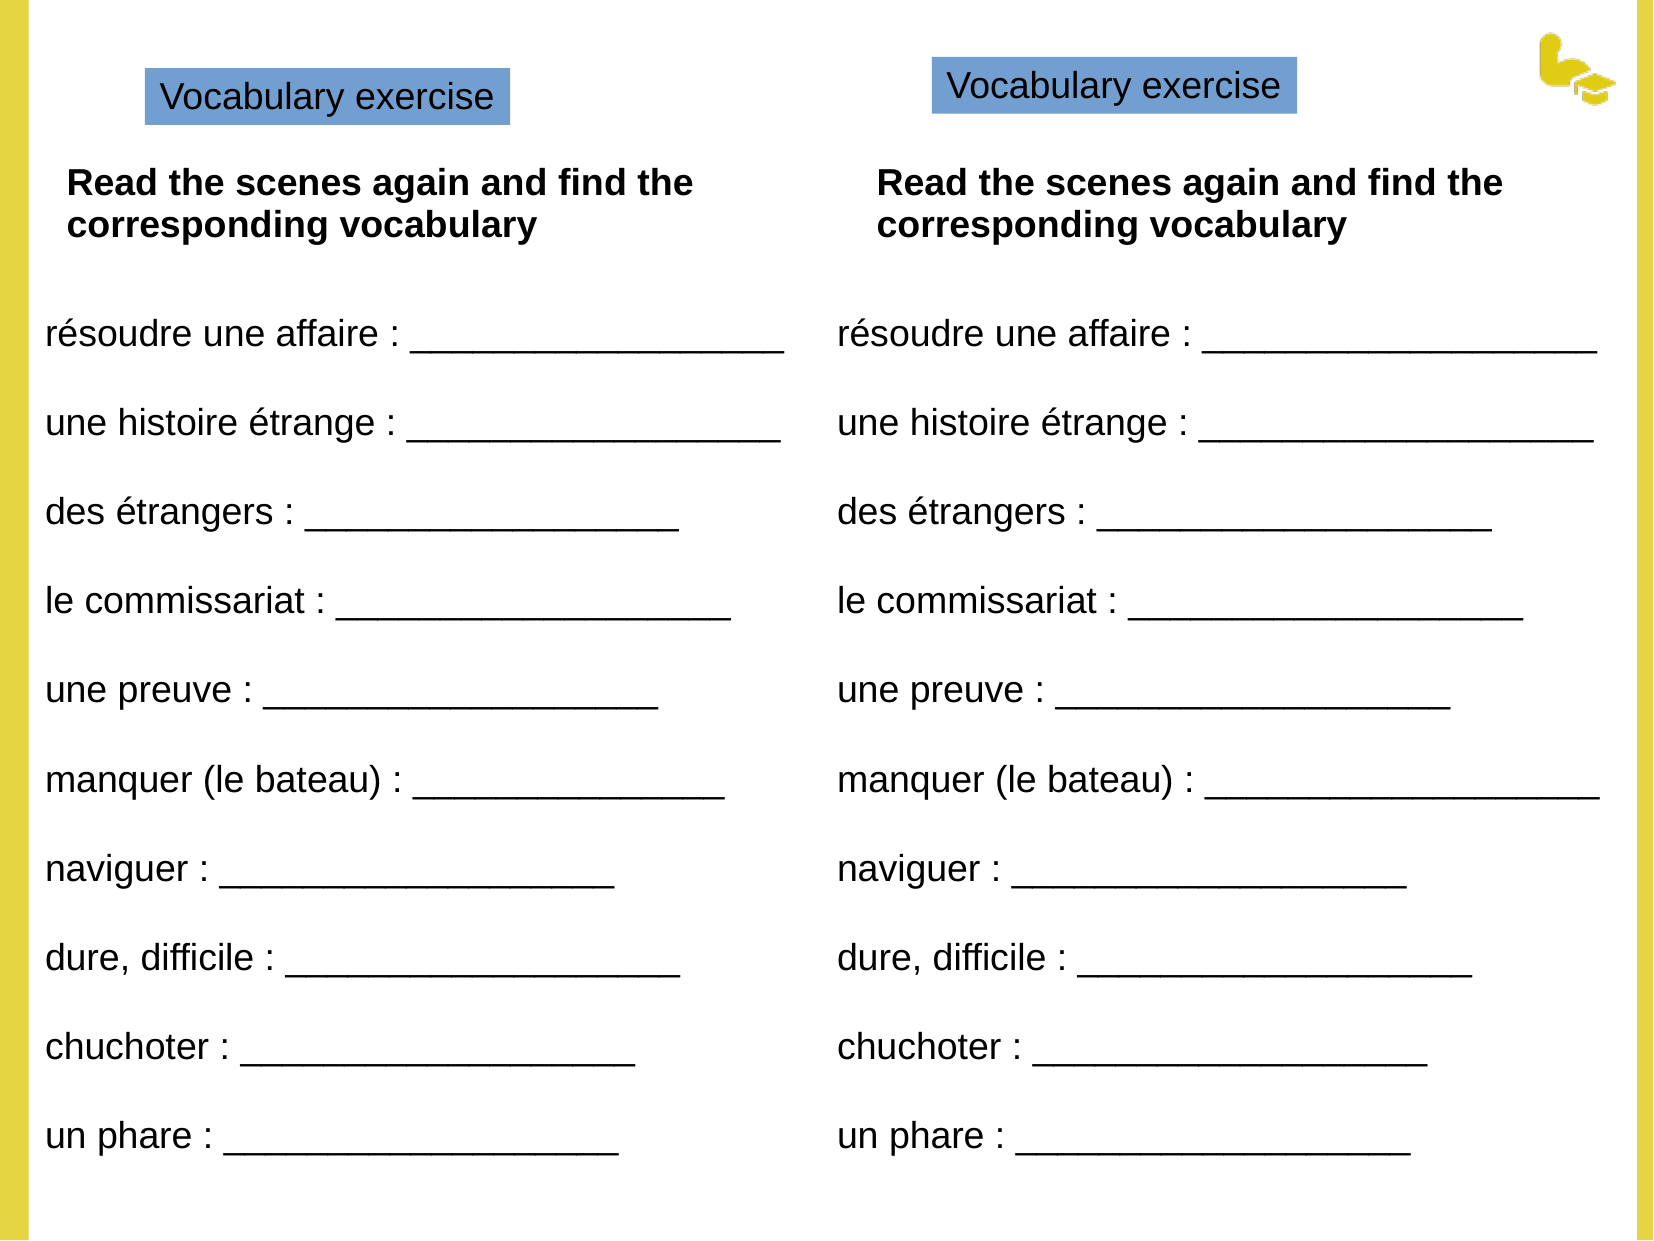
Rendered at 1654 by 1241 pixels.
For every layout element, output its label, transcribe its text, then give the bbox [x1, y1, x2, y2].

text_box Vocabulary exercise [931, 56, 1298, 114]
text_box Vocabulary exercise [144, 68, 511, 125]
text_box résoudre une affaire : ___________________ une histoire étrange : ___________________ des étrangers : ___________________ le commissariat : ___________________ une preuve : ___________________ manquer (le bateau) : ___________________ naviguer : ___________________ dure, difficile : ___________________ chuchoter : ___________________ un phare : ___________________ [822, 304, 1618, 1165]
text_box Read the scenes again and find the corresponding vocabulary [861, 154, 1547, 254]
text_box résoudre une affaire : __________________ une histoire étrange : __________________ des étrangers : __________________ le commissariat : ___________________ une preuve : ___________________ manquer (le bateau) : _______________ naviguer : ___________________ dure, difficile : ___________________ chuchoter : ___________________ un phare : ___________________ [30, 304, 802, 1165]
text_box Read the scenes again and find the corresponding vocabulary [51, 154, 737, 254]
picture [1520, 11, 1636, 128]
